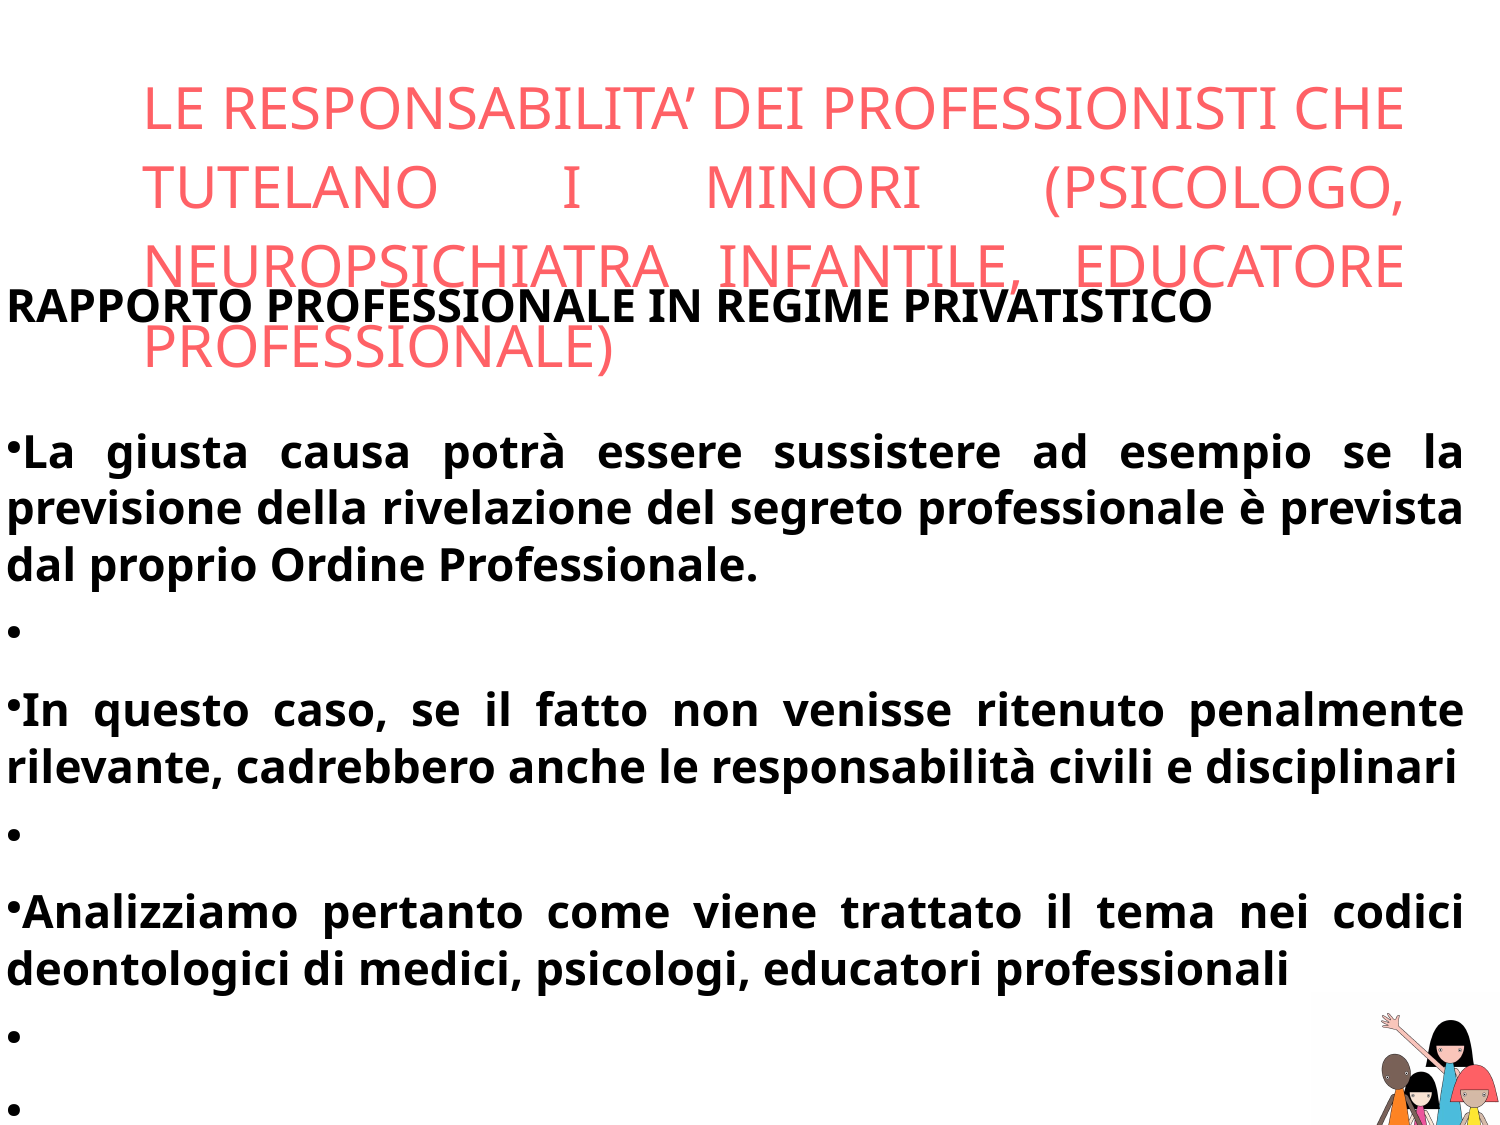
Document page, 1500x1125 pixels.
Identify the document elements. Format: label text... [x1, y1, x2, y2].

text_box LE RESPONSABILITA’ DEI PROFESSIONISTI CHE TUTELANO I MINORI (PSICOLOGO, NEUROPSICHIATRA INFANTILE, EDUCATORE PROFESSIONALE) [127, 59, 1422, 270]
text_box RAPPORTO PROFESSIONALE IN REGIME PRIVATISTICO La giusta causa potrà essere sussistere ad esempio se la previsione della rivelazione del segreto professionale è prevista dal proprio Ordine Professionale. In questo caso, se il fatto non venisse ritenuto penalmente rilevante, cadrebbero anche le responsabilità civili e disciplinari Analizziamo pertanto come viene trattato il tema nei codici deontologici di medici, psicologi, educatori professionali [0, 270, 1489, 1125]
